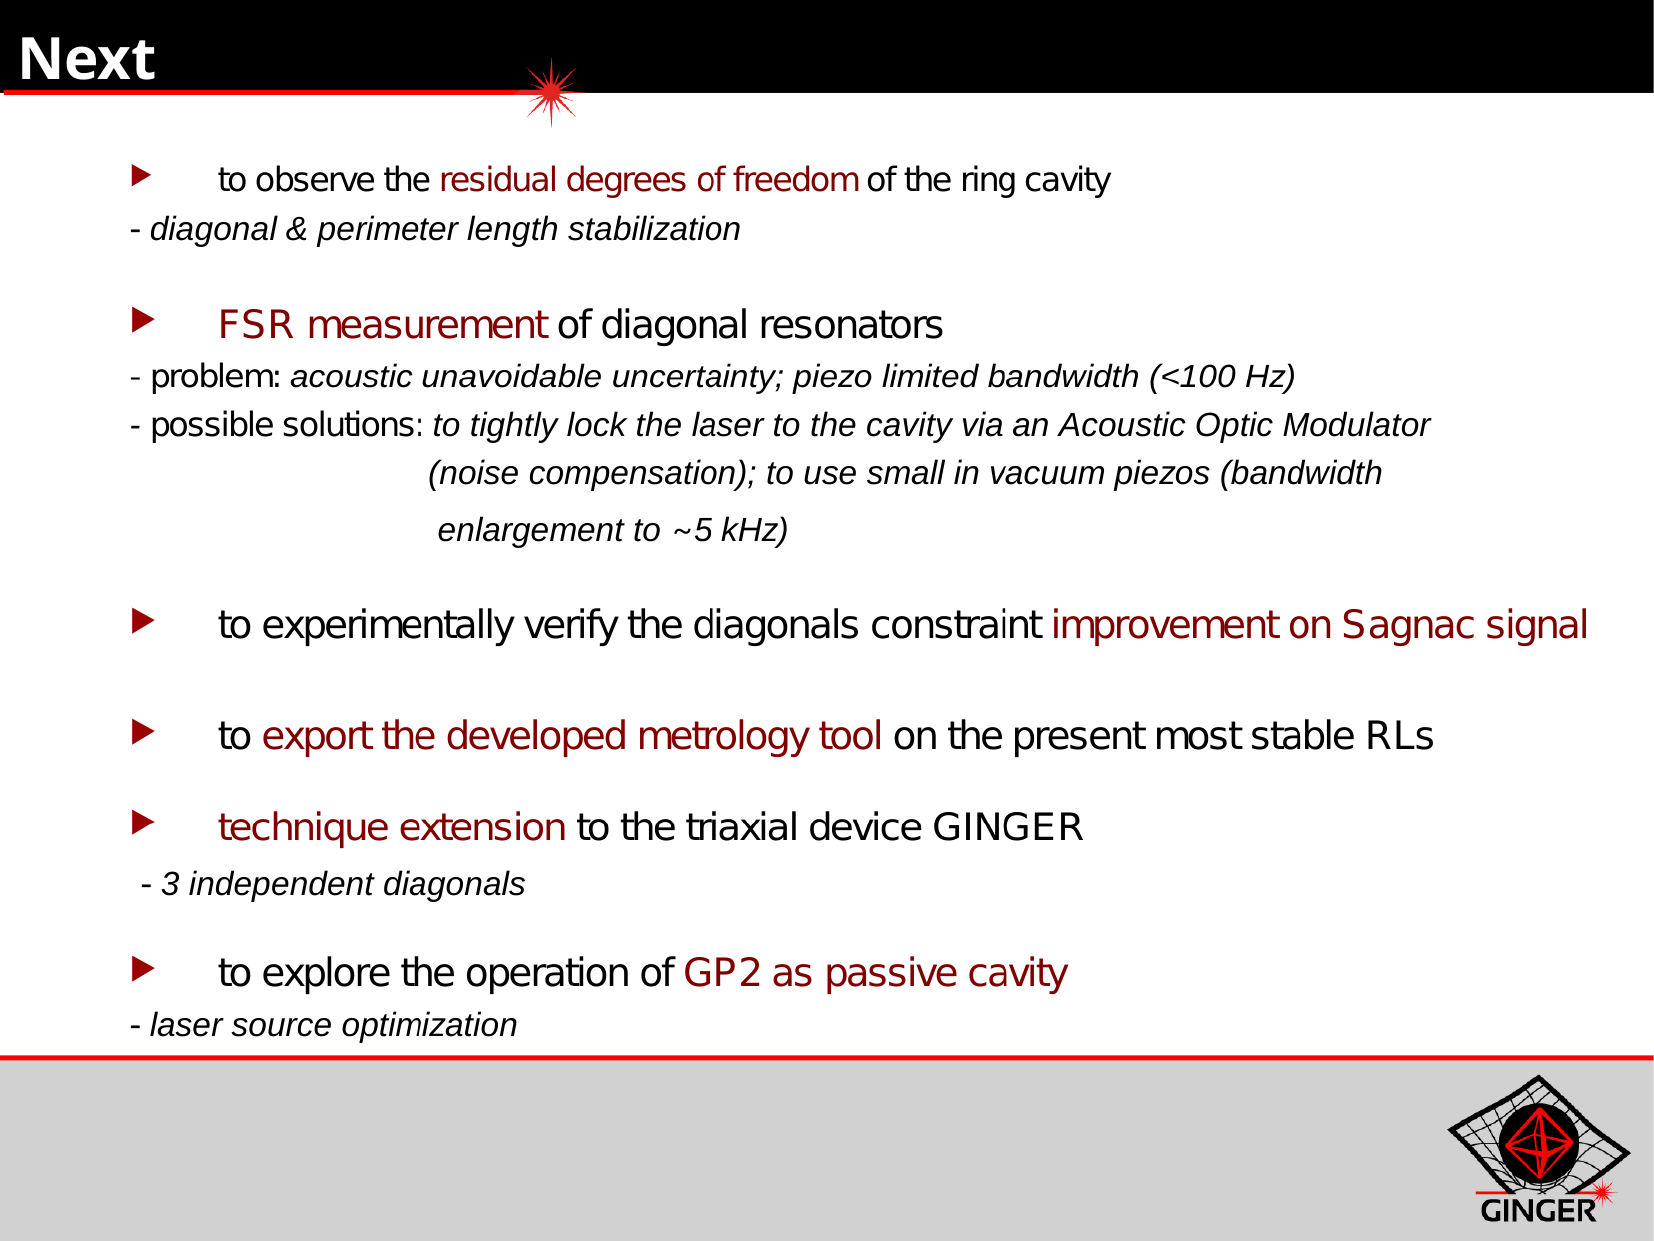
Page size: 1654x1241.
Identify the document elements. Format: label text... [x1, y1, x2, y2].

picture [0, 0, 1654, 1241]
text_box Next [2, 9, 781, 91]
